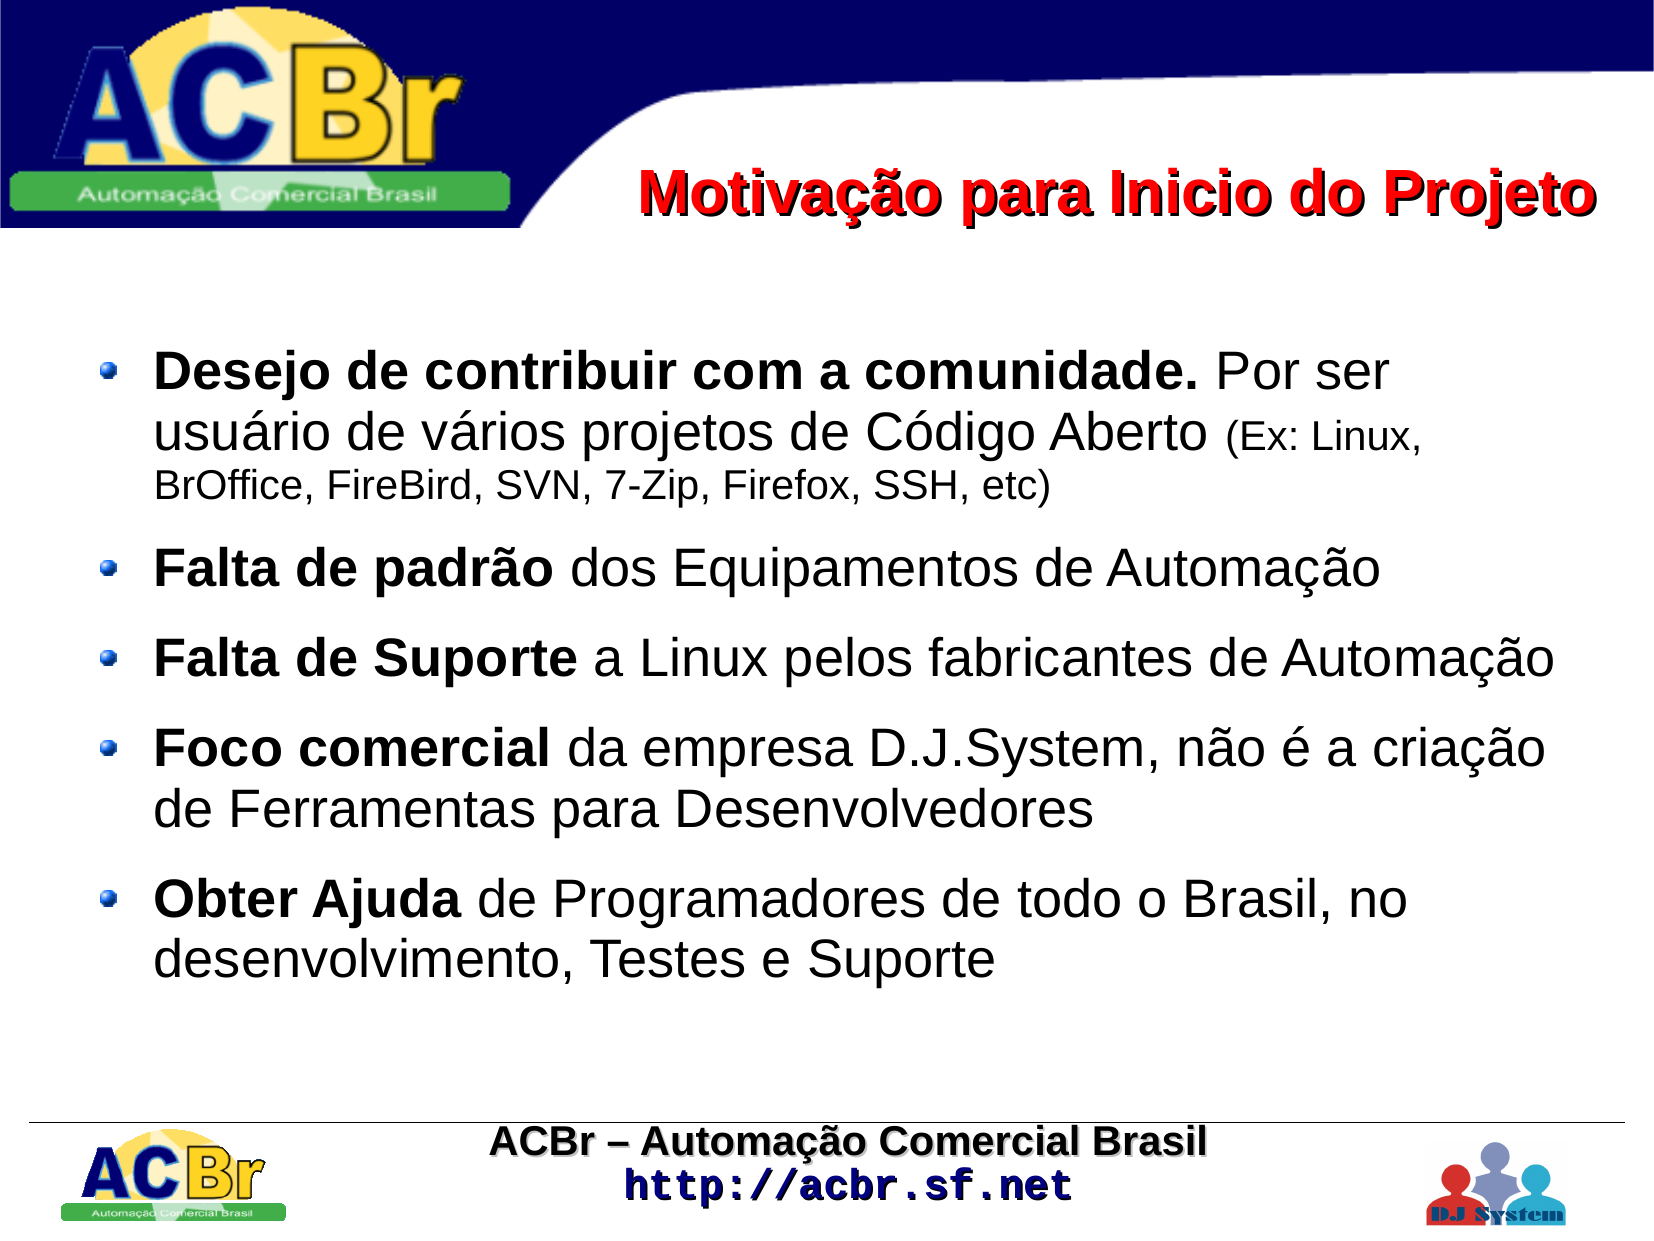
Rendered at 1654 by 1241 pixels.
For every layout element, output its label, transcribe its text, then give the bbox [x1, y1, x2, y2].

title Motivação para Inicio do Projeto [604, 108, 1631, 277]
picture [1425, 1142, 1569, 1227]
picture [0, 0, 1654, 228]
picture [59, 1127, 287, 1224]
list Desejo de contribuir com a comunidade. Por ser usuário de vários projetos de Código Aberto (Ex: Linux, BrOffice, FireBird, SVN, 7-Zip, Firefox, SSH, etc) Falta de padrão dos Equipamentos de Automação Falta de Suporte a Linux pelos fabricantes de Automação Foco comercial da empresa D.J.System, não é a criação de Ferramentas para Desenvolvedores Obter Ajuda de Programadores de todo o Brasil, no desenvolvimento, Testes e Suporte [82, 340, 1571, 1070]
